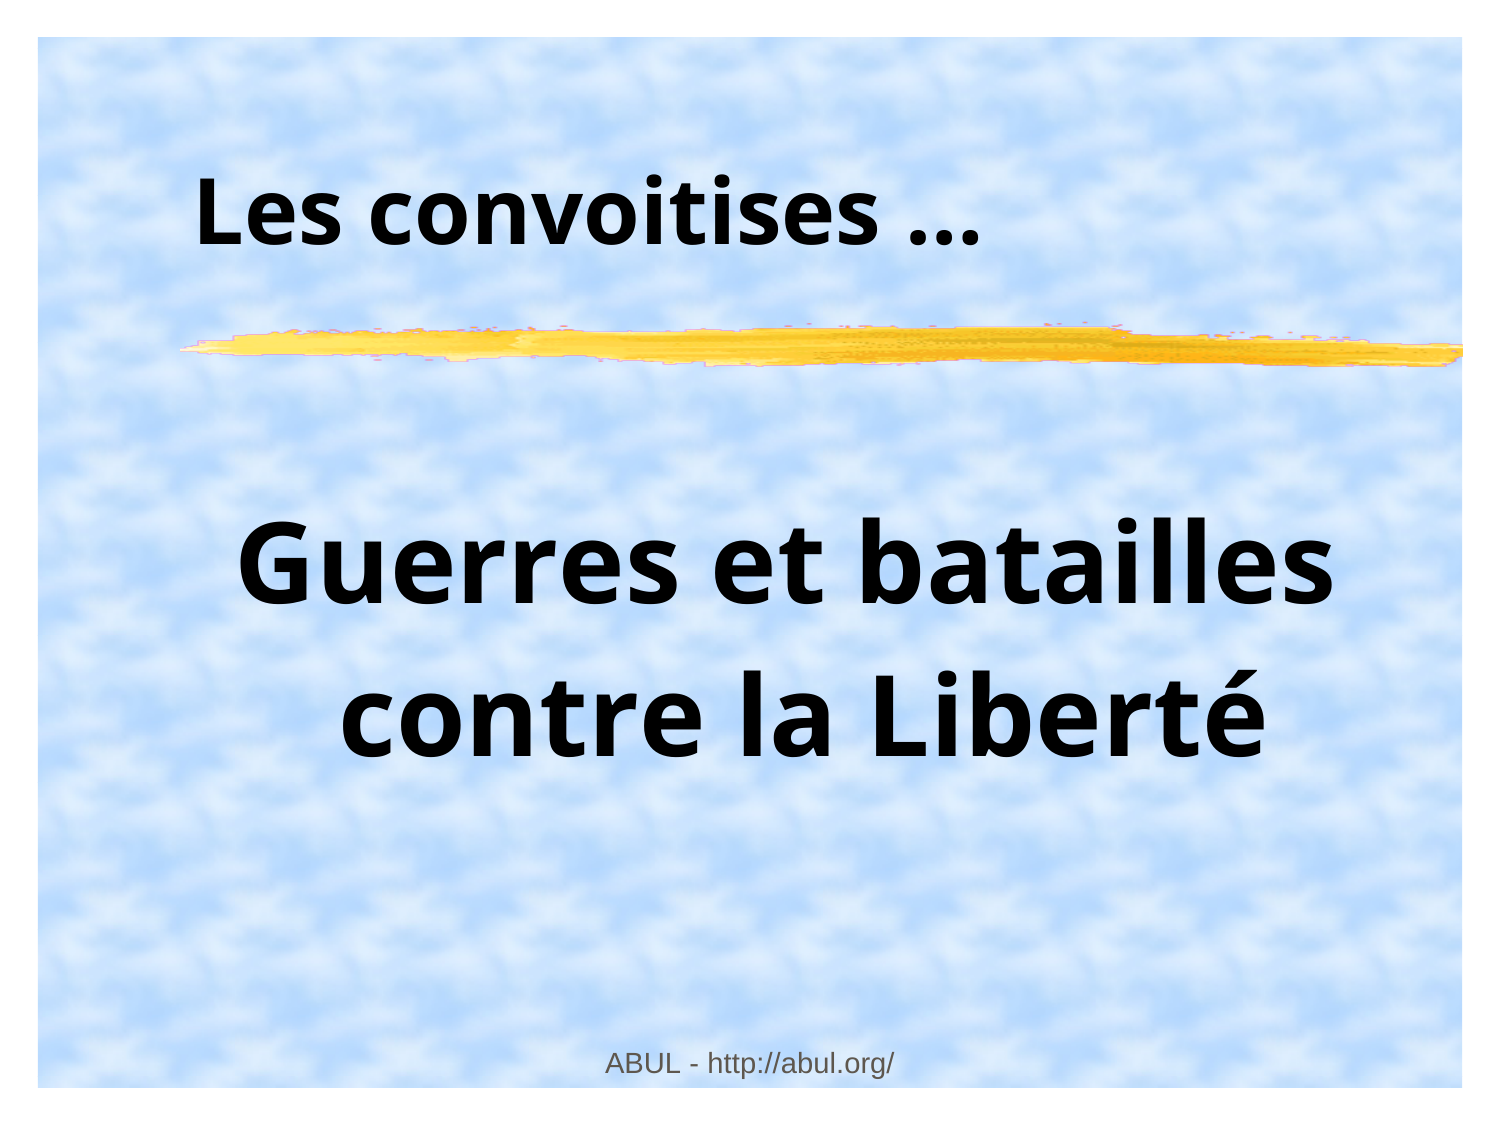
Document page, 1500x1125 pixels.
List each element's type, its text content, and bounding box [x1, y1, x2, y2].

picture [37, 37, 1463, 1088]
subtitle Guerres et batailles contre la Liberté [157, 483, 1379, 789]
title Les convoitises … [177, 121, 1389, 297]
